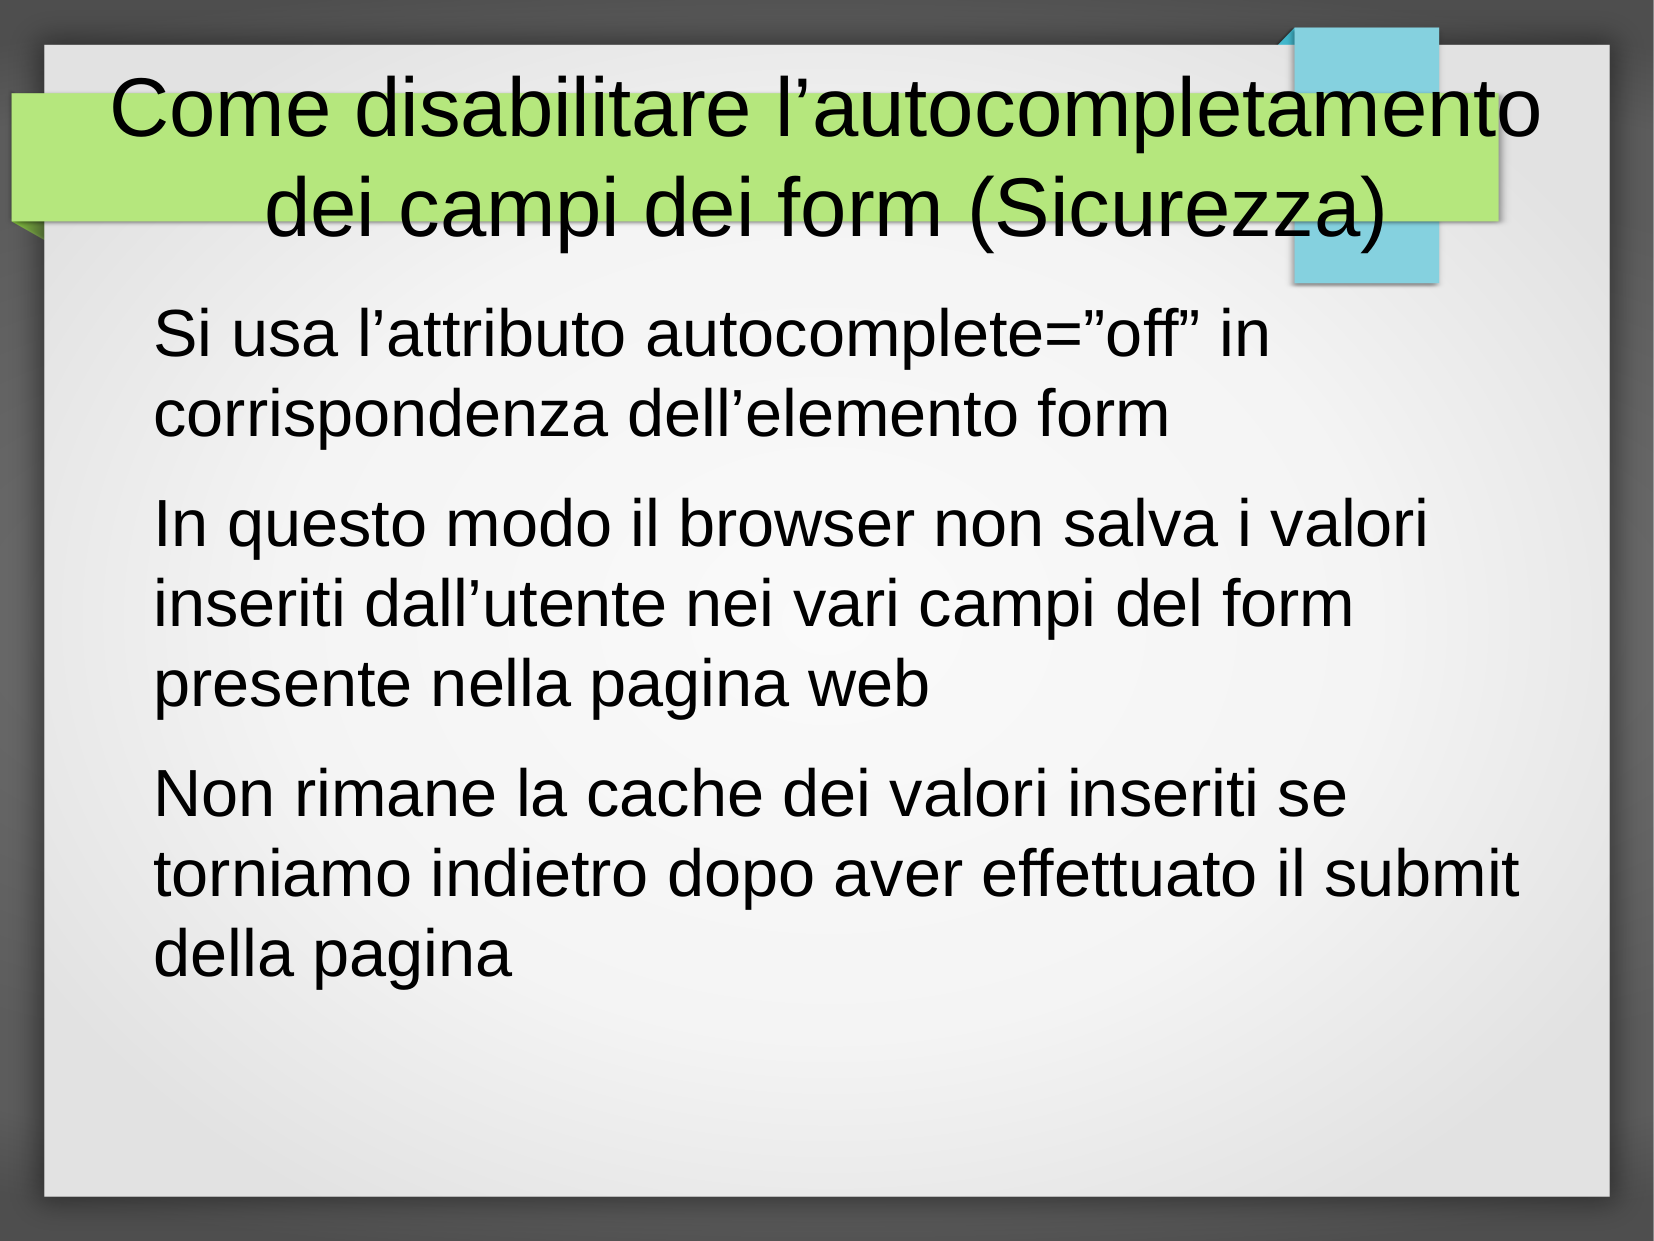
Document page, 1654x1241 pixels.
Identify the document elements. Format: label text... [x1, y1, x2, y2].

title Come disabilitare l’autocompletamento dei campi dei form (Sicurezza) [82, 49, 1571, 257]
picture [0, 0, 1654, 1241]
list Si usa l’attributo autocomplete=”off” in corrispondenza dell’elemento form In questo modo il browser non salva i valori inseriti dall’utente nei vari campi del form presente nella pagina web Non rimane la cache dei valori inseriti se torniamo indietro dopo aver effettuato il submit della pagina [82, 290, 1571, 1146]
